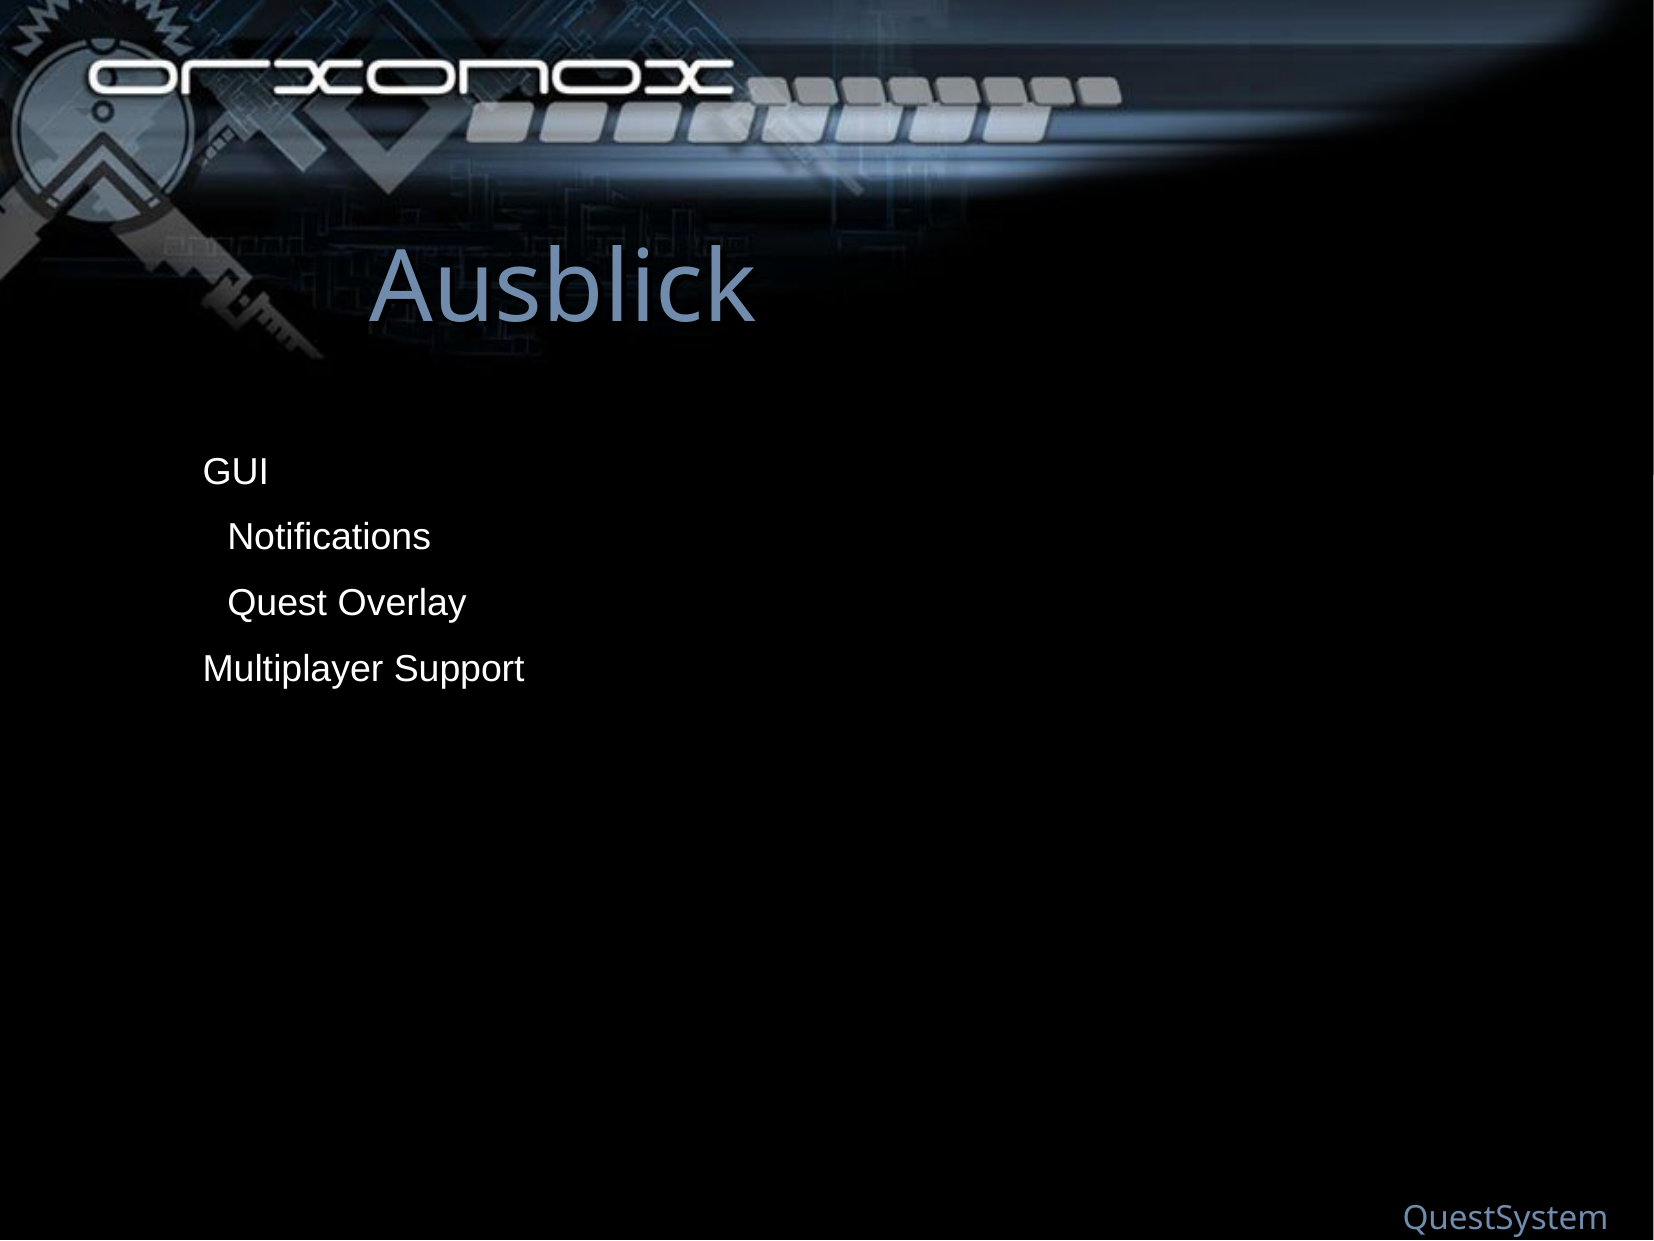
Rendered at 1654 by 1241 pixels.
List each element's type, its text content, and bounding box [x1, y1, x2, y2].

text_box Ausblick [354, 206, 1329, 338]
text_box QuestSystem [1387, 1186, 1654, 1241]
text_box GUI Notifications Quest Overlay Multiplayer Support [177, 442, 1329, 763]
picture [0, 0, 1654, 475]
